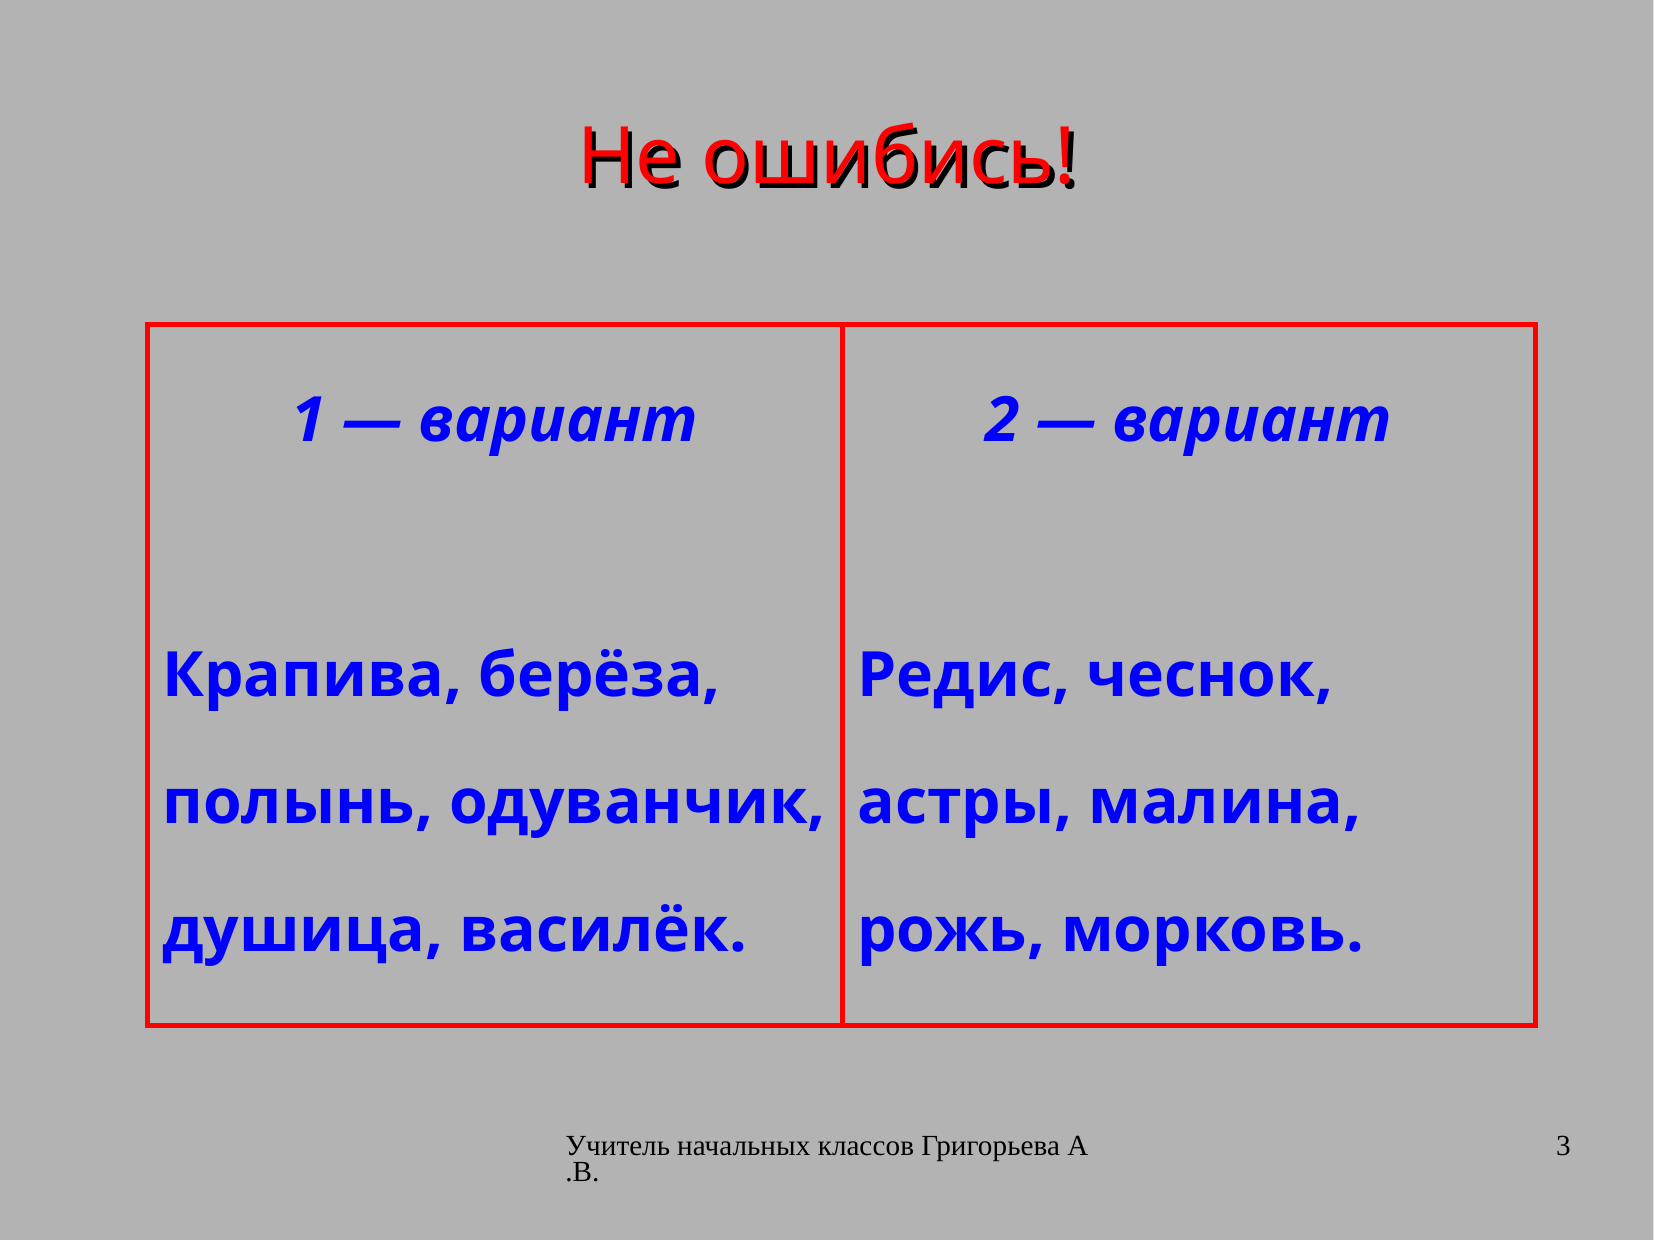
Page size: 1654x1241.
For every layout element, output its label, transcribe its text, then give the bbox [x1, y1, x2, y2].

table_header 1 — вариант Крапива, берёза, полынь, одуванчик, душица, василёк. [150, 327, 840, 1023]
title Не ошибись! [82, 49, 1571, 257]
table_header 2 — вариант Редис, чеснок, астры, малина, рожь, морковь. [845, 327, 1533, 1023]
